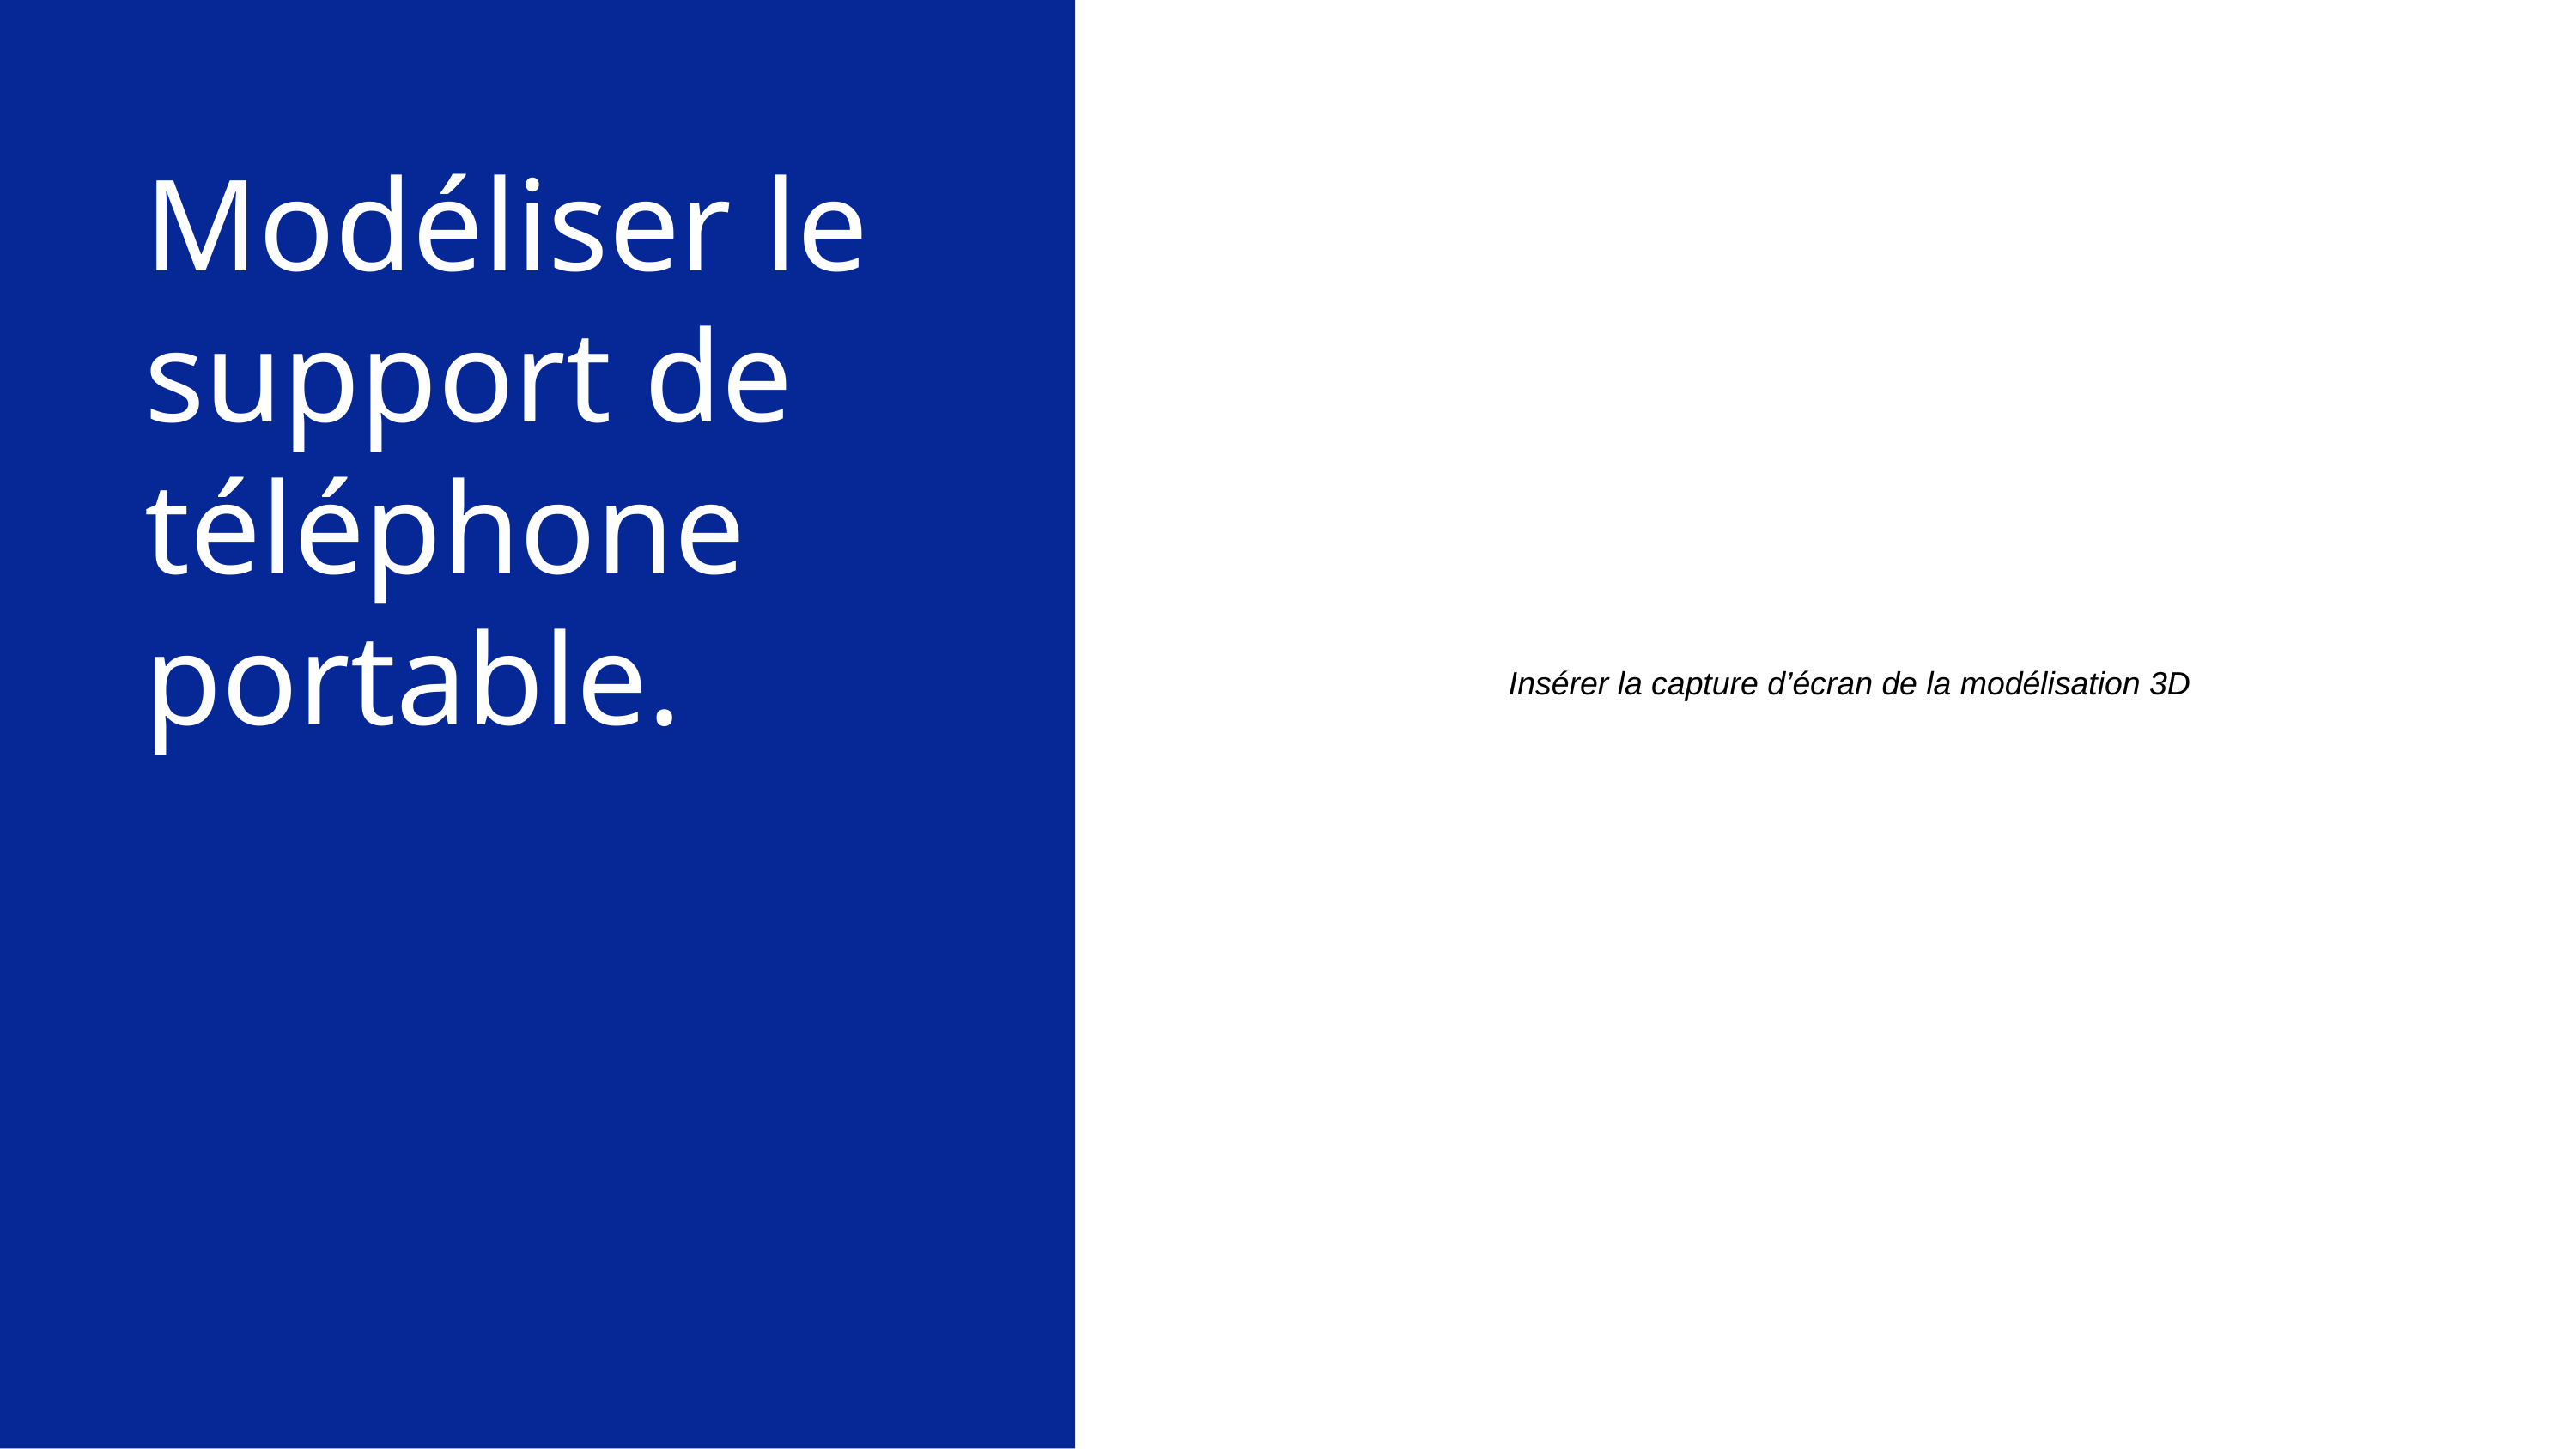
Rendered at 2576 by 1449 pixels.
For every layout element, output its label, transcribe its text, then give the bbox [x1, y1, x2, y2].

text_box [0, 0, 1076, 1449]
text_box Insérer la capture d’écran de la modélisation 3D [1496, 658, 2206, 708]
text_box Modéliser le support de téléphone portable. [166, 665, 204, 717]
text_box Modéliser le support de téléphone portable. [144, 144, 1040, 750]
